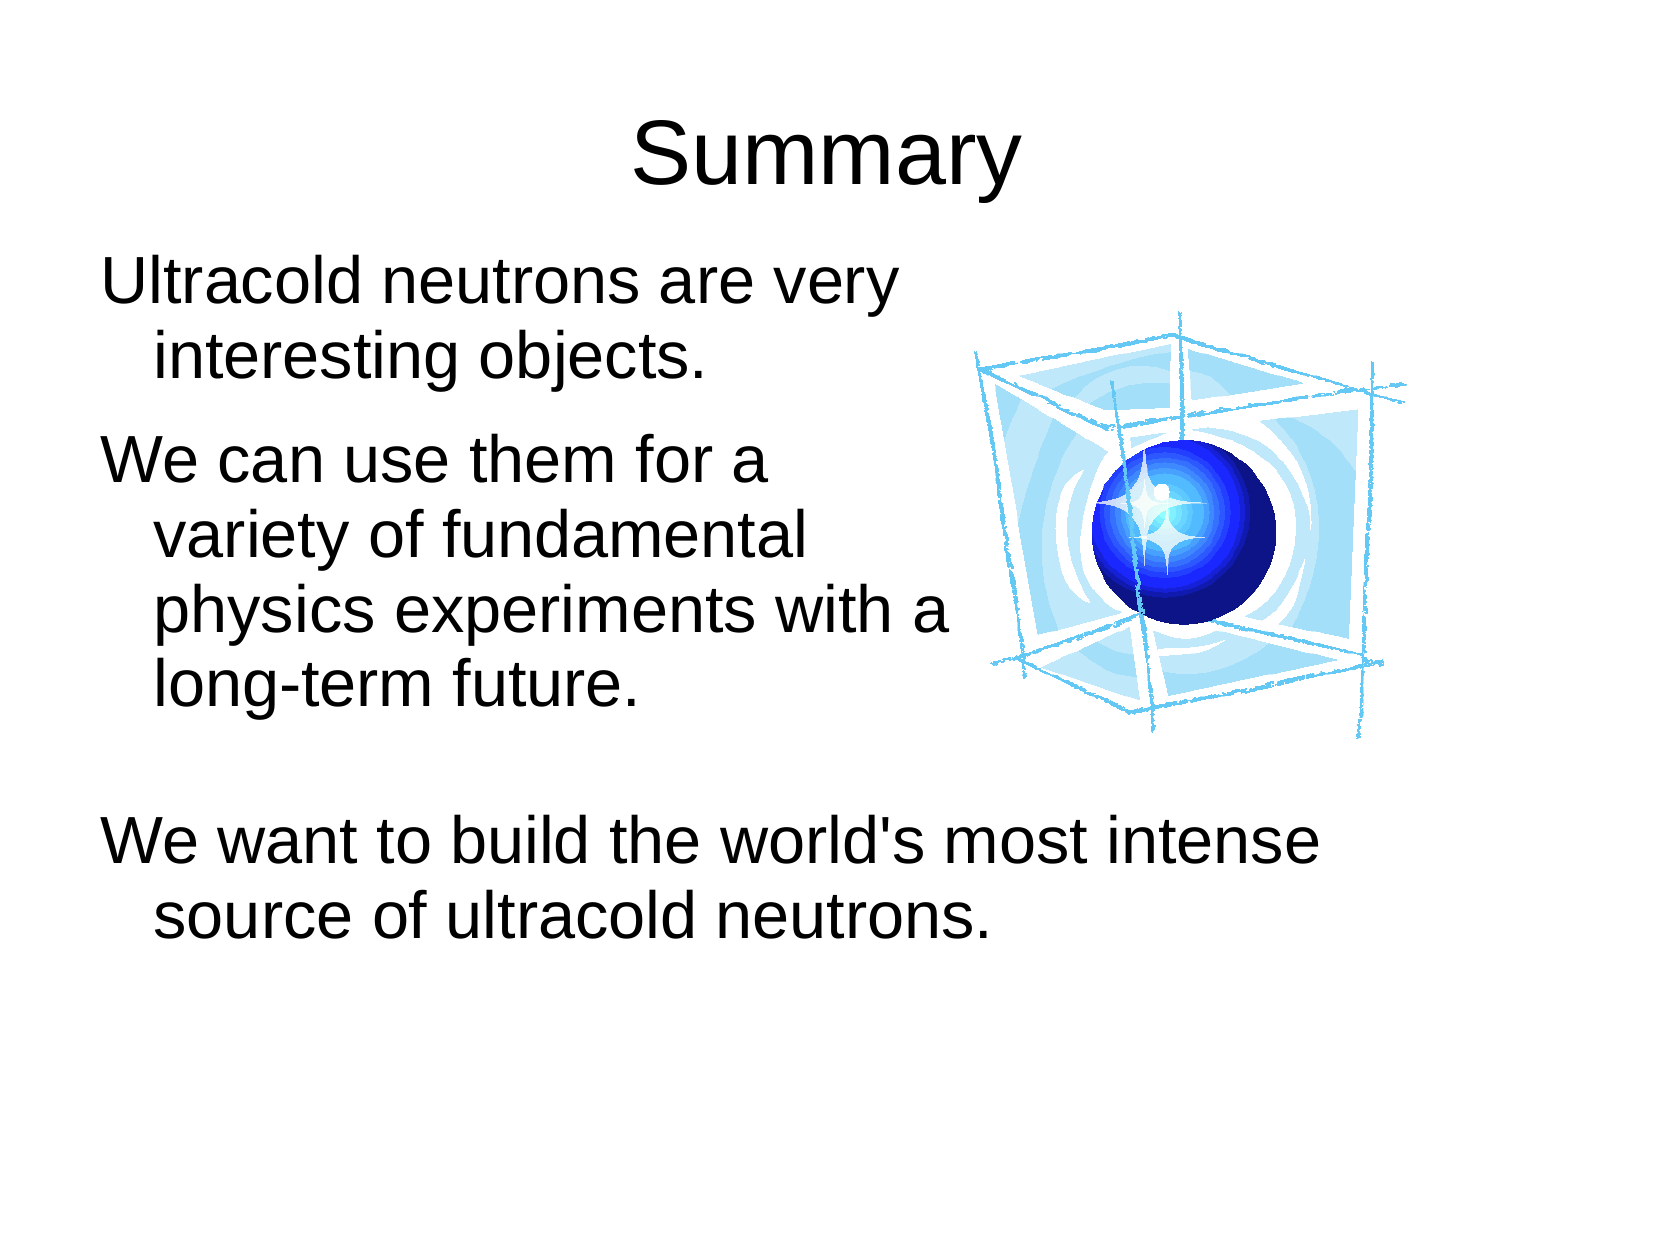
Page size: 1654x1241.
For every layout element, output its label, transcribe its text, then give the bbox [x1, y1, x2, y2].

list We want to build the world's most intense source of ultracold neutrons. [82, 803, 1536, 1151]
picture [974, 311, 1407, 739]
title Summary [82, 56, 1571, 250]
list Ultracold neutrons are very interesting objects. We can use them for a variety of fundamental physics experiments with a long-term future. [82, 242, 975, 803]
